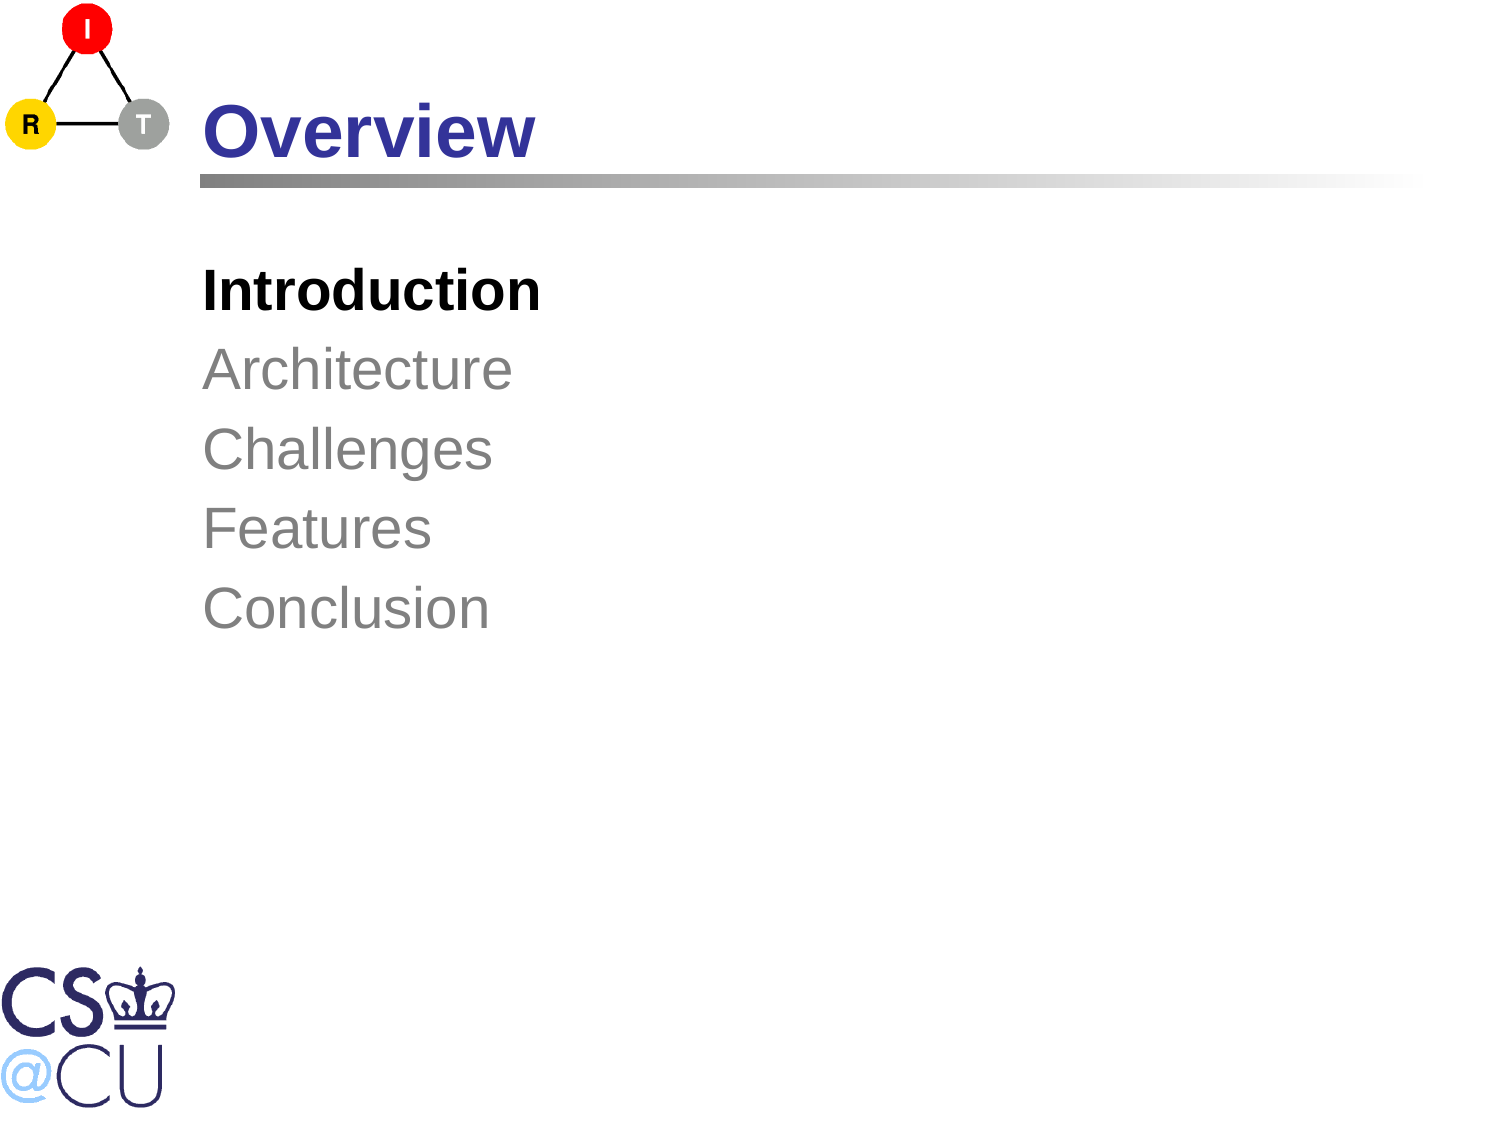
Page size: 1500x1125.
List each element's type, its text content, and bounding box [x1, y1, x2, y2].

picture [0, 949, 175, 1125]
list Introduction Architecture Challenges Features Conclusion [187, 249, 1463, 1013]
title Overview [187, 37, 1463, 225]
picture [0, 0, 173, 154]
